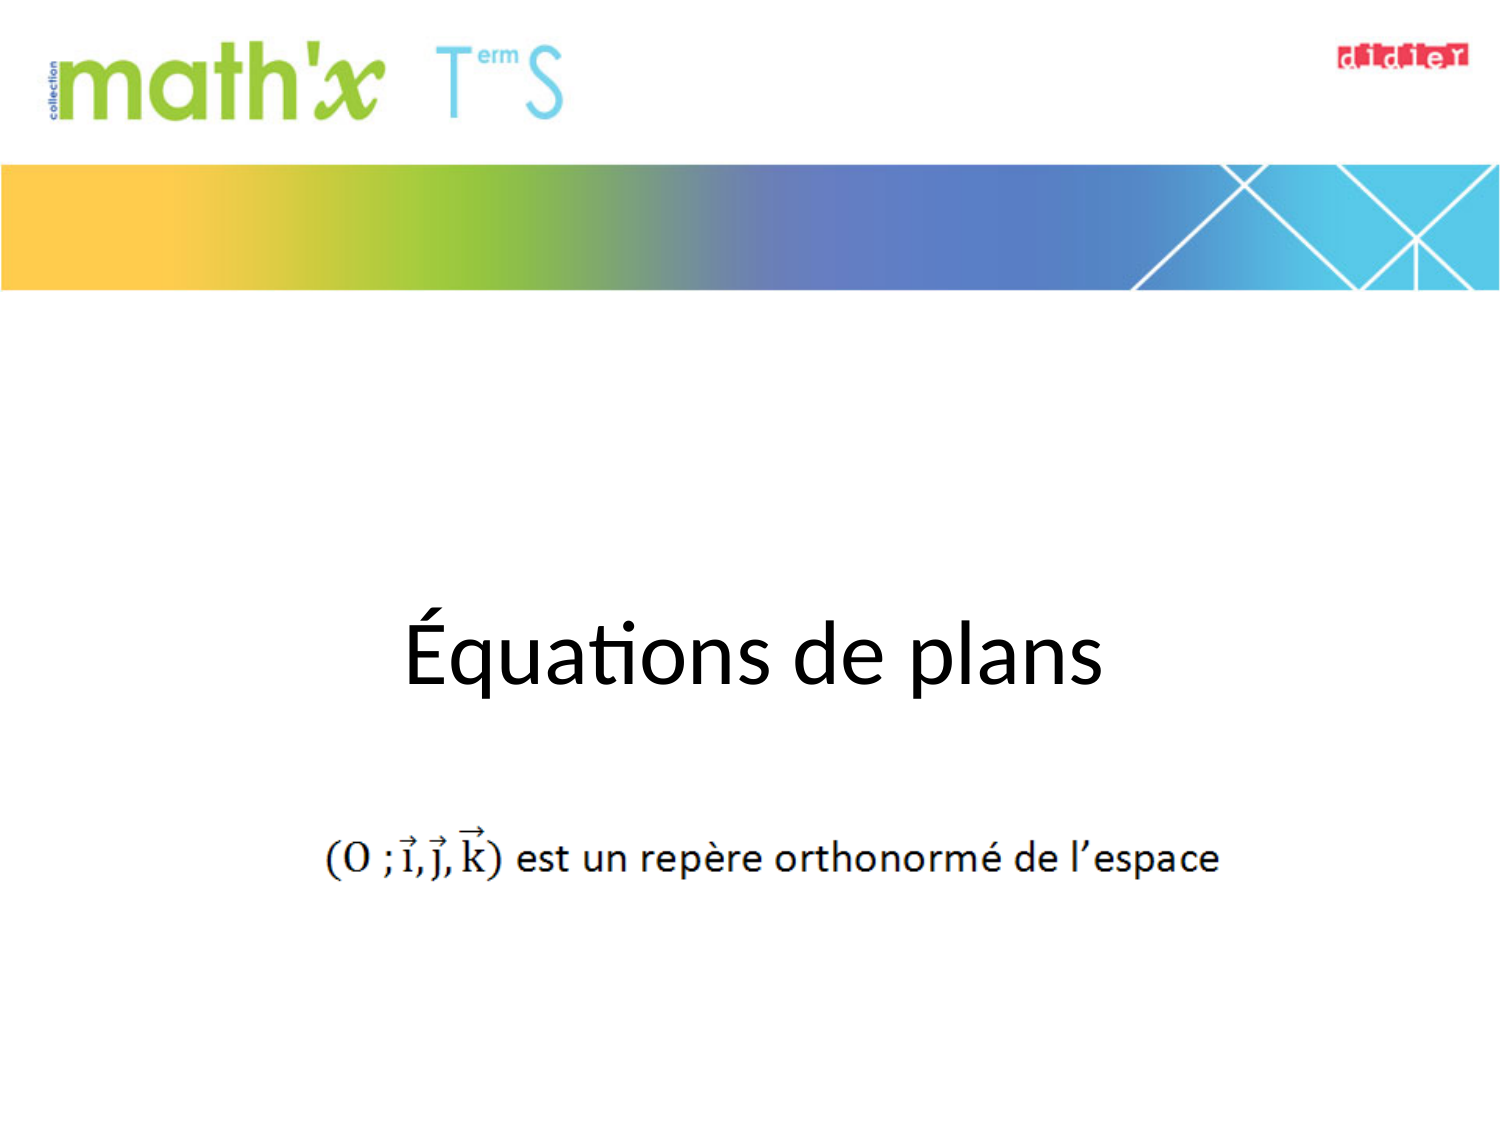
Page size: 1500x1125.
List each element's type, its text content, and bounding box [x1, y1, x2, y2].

title Équations de plans [117, 527, 1393, 769]
picture [0, 0, 1500, 292]
picture [314, 820, 1231, 886]
